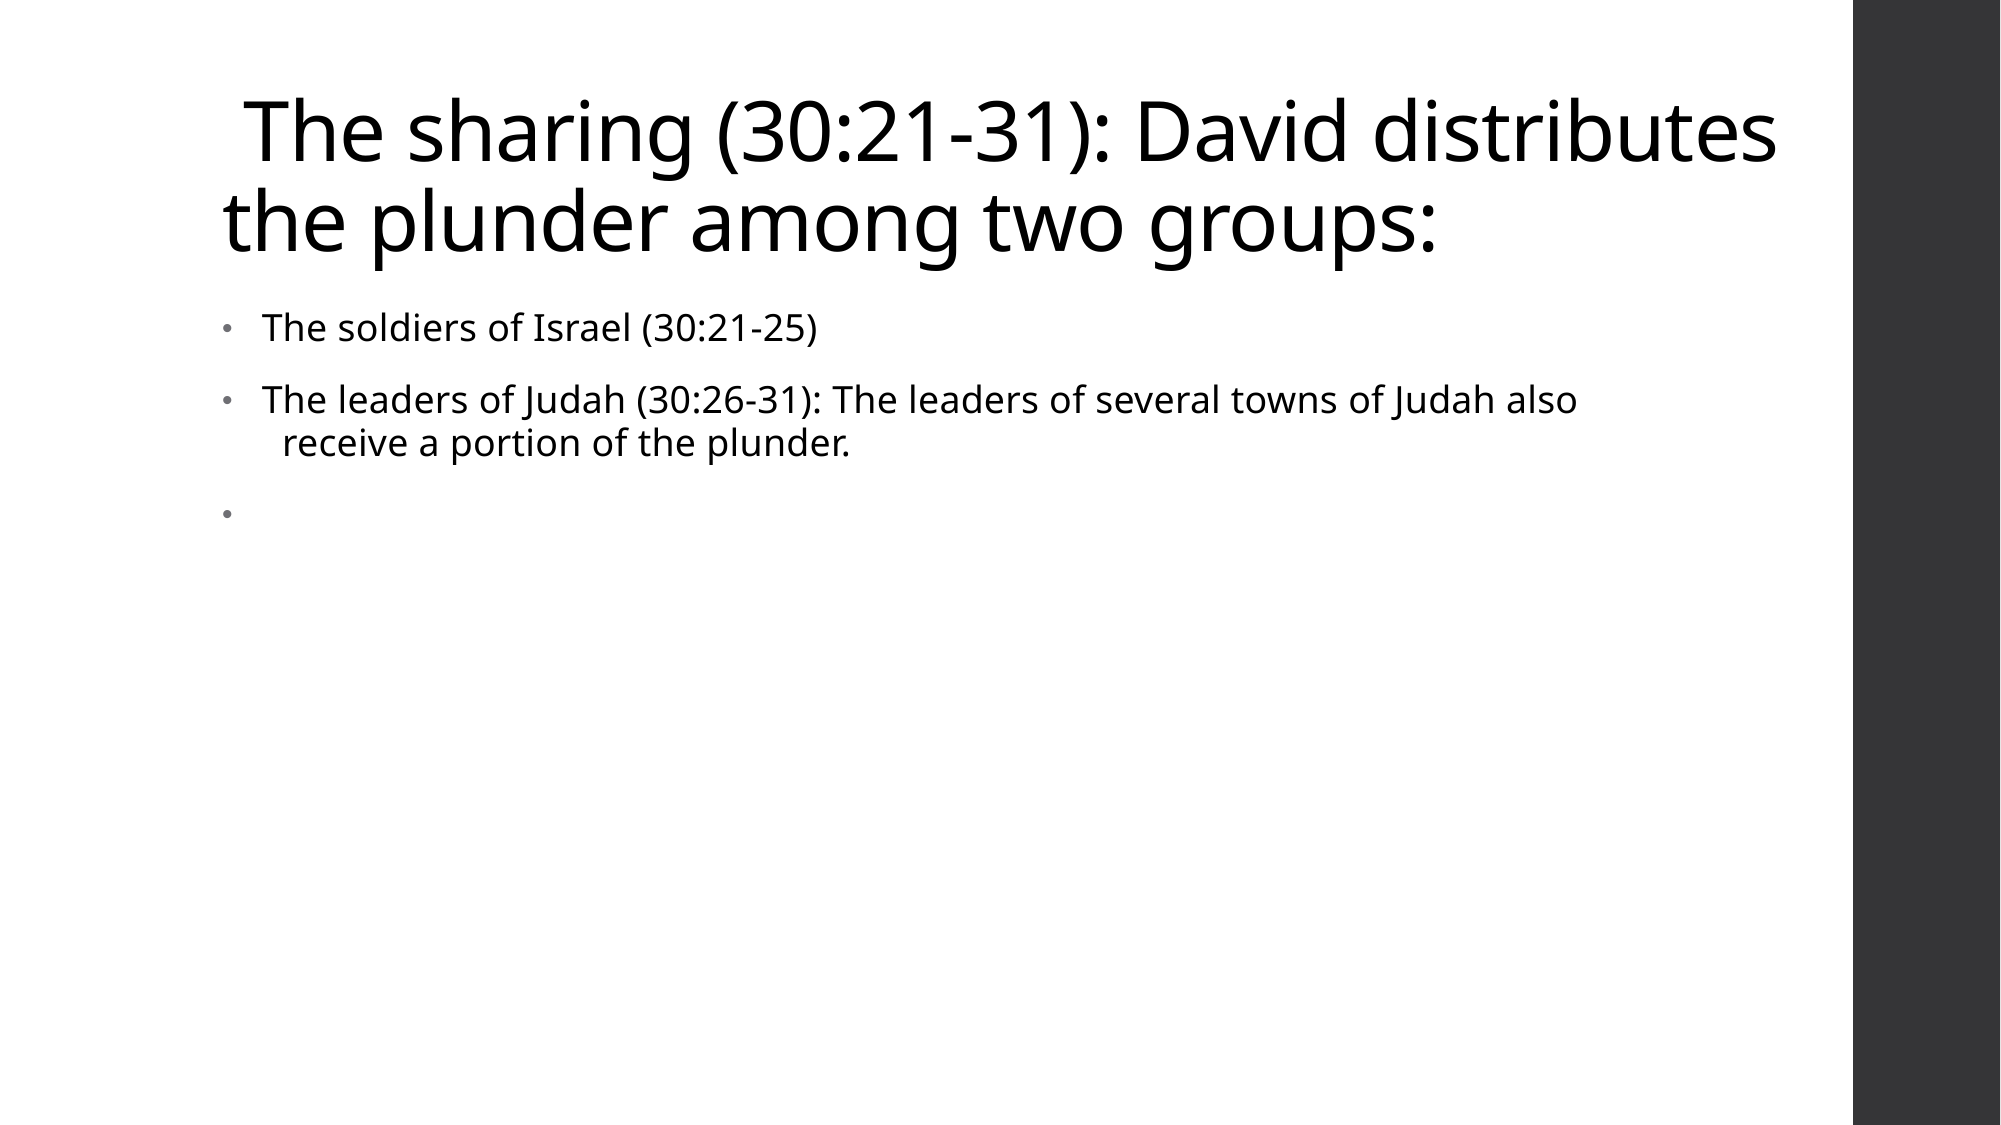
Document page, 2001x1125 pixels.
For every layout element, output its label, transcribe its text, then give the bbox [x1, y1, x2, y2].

title The sharing (30:21-31): David distributes the plunder among two groups: [206, 60, 1797, 278]
list The soldiers of Israel (30:21-25) The leaders of Judah (30:26-31): The leaders of several towns of Judah also receive a portion of the plunder. [206, 299, 1617, 1014]
